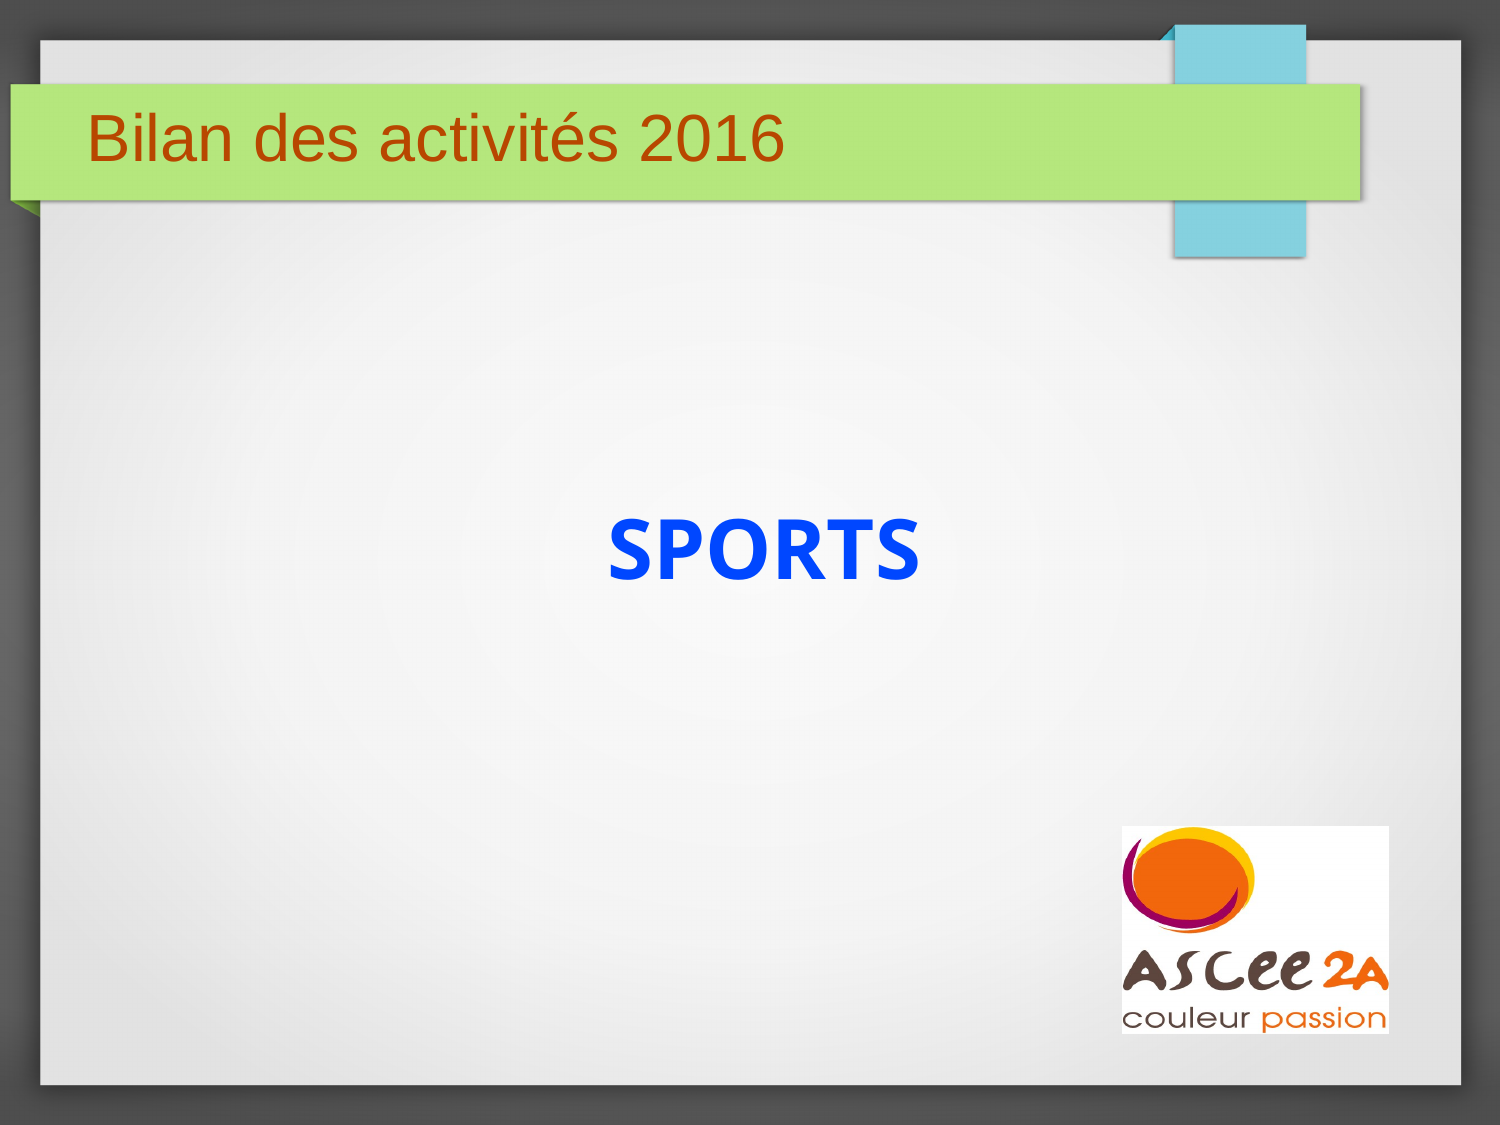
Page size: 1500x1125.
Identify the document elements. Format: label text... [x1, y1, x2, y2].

subtitle SPORTS [224, 496, 1275, 784]
picture [0, 0, 1500, 1125]
title Bilan des activités 2016 [71, 48, 1347, 237]
